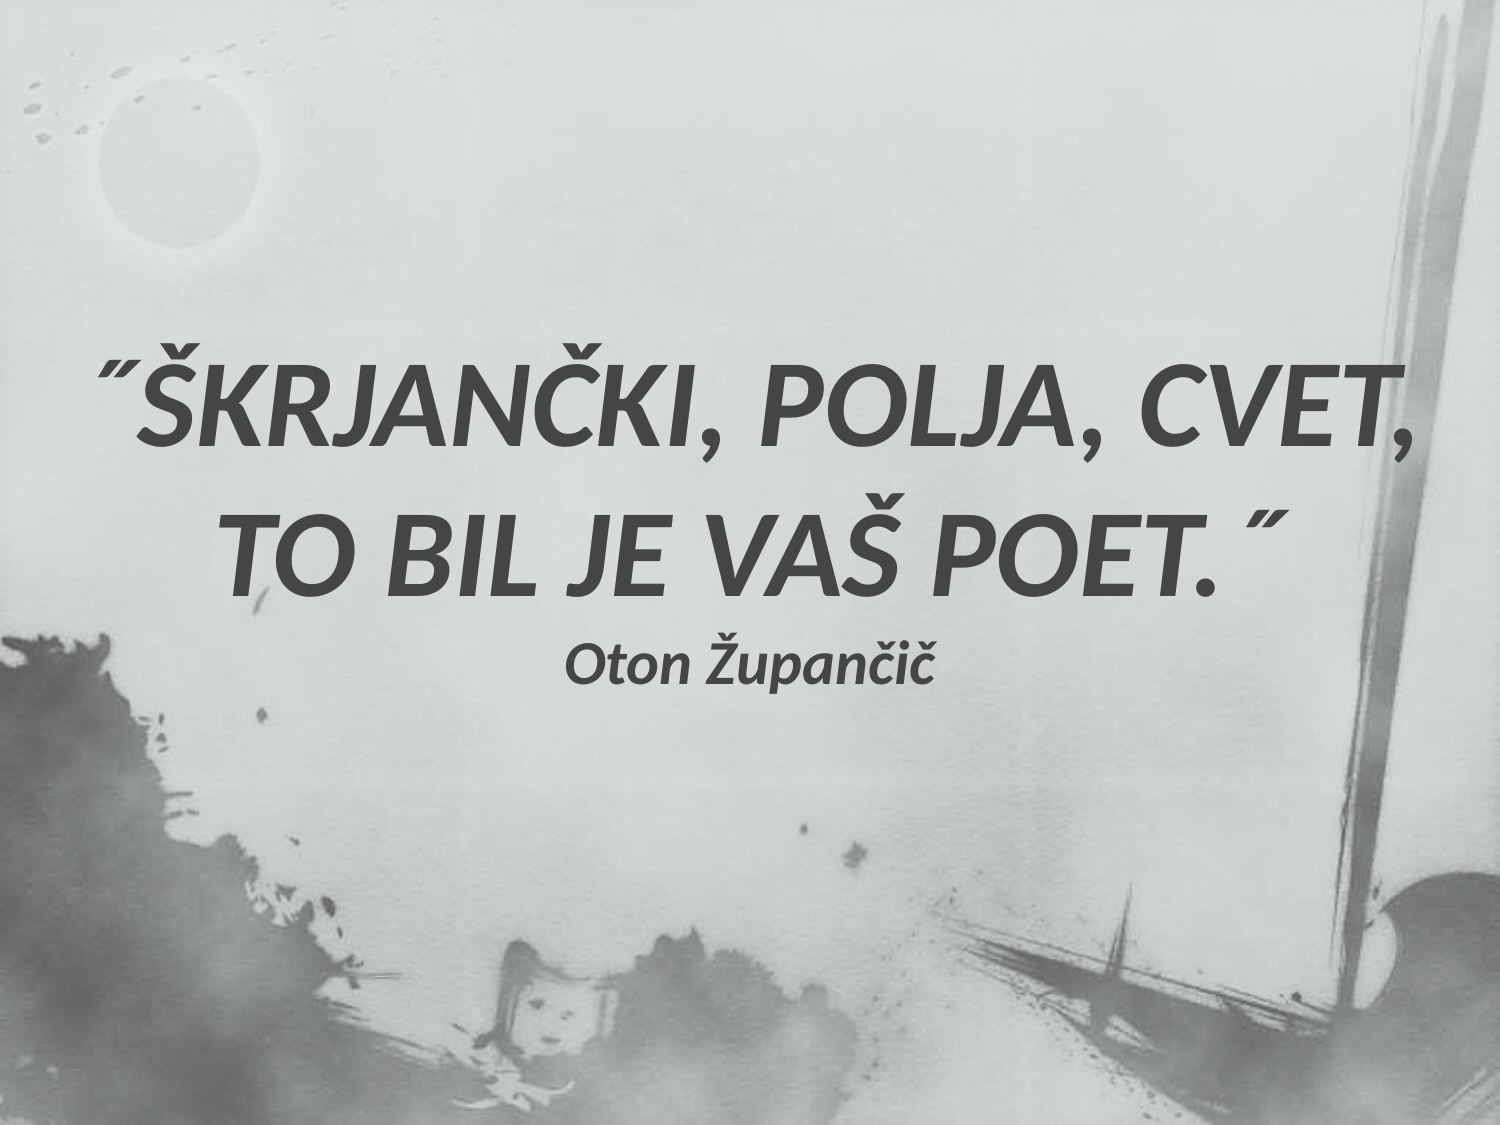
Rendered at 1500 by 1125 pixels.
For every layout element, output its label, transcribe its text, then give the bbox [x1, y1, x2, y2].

title ˝ŠKRJANČKI, POLJA, CVET, TO BIL JE VAŠ POET.˝ Oton Župančič [29, 172, 1471, 846]
picture [0, 0, 1500, 1125]
